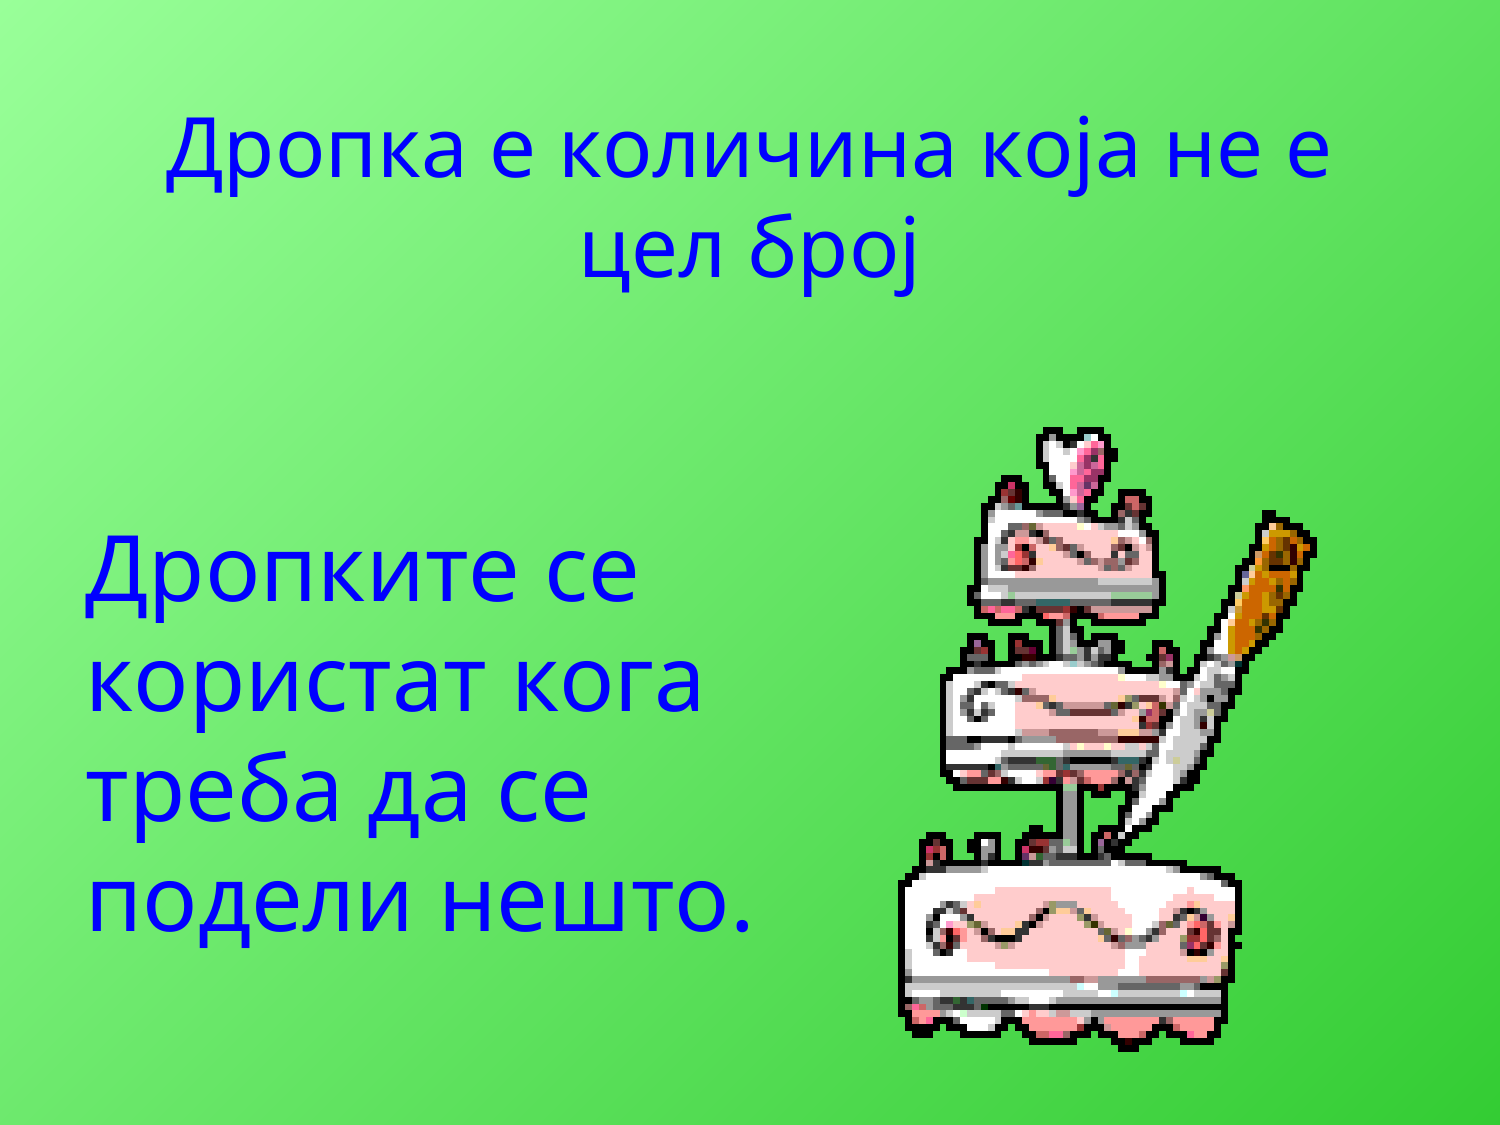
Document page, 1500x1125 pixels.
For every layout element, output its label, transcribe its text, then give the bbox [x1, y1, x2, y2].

picture [844, 373, 1455, 1059]
text_box Дропките се користат кога треба да се подели нешто. [70, 501, 827, 958]
title Дропка е количина која не е цел број [112, 86, 1388, 302]
